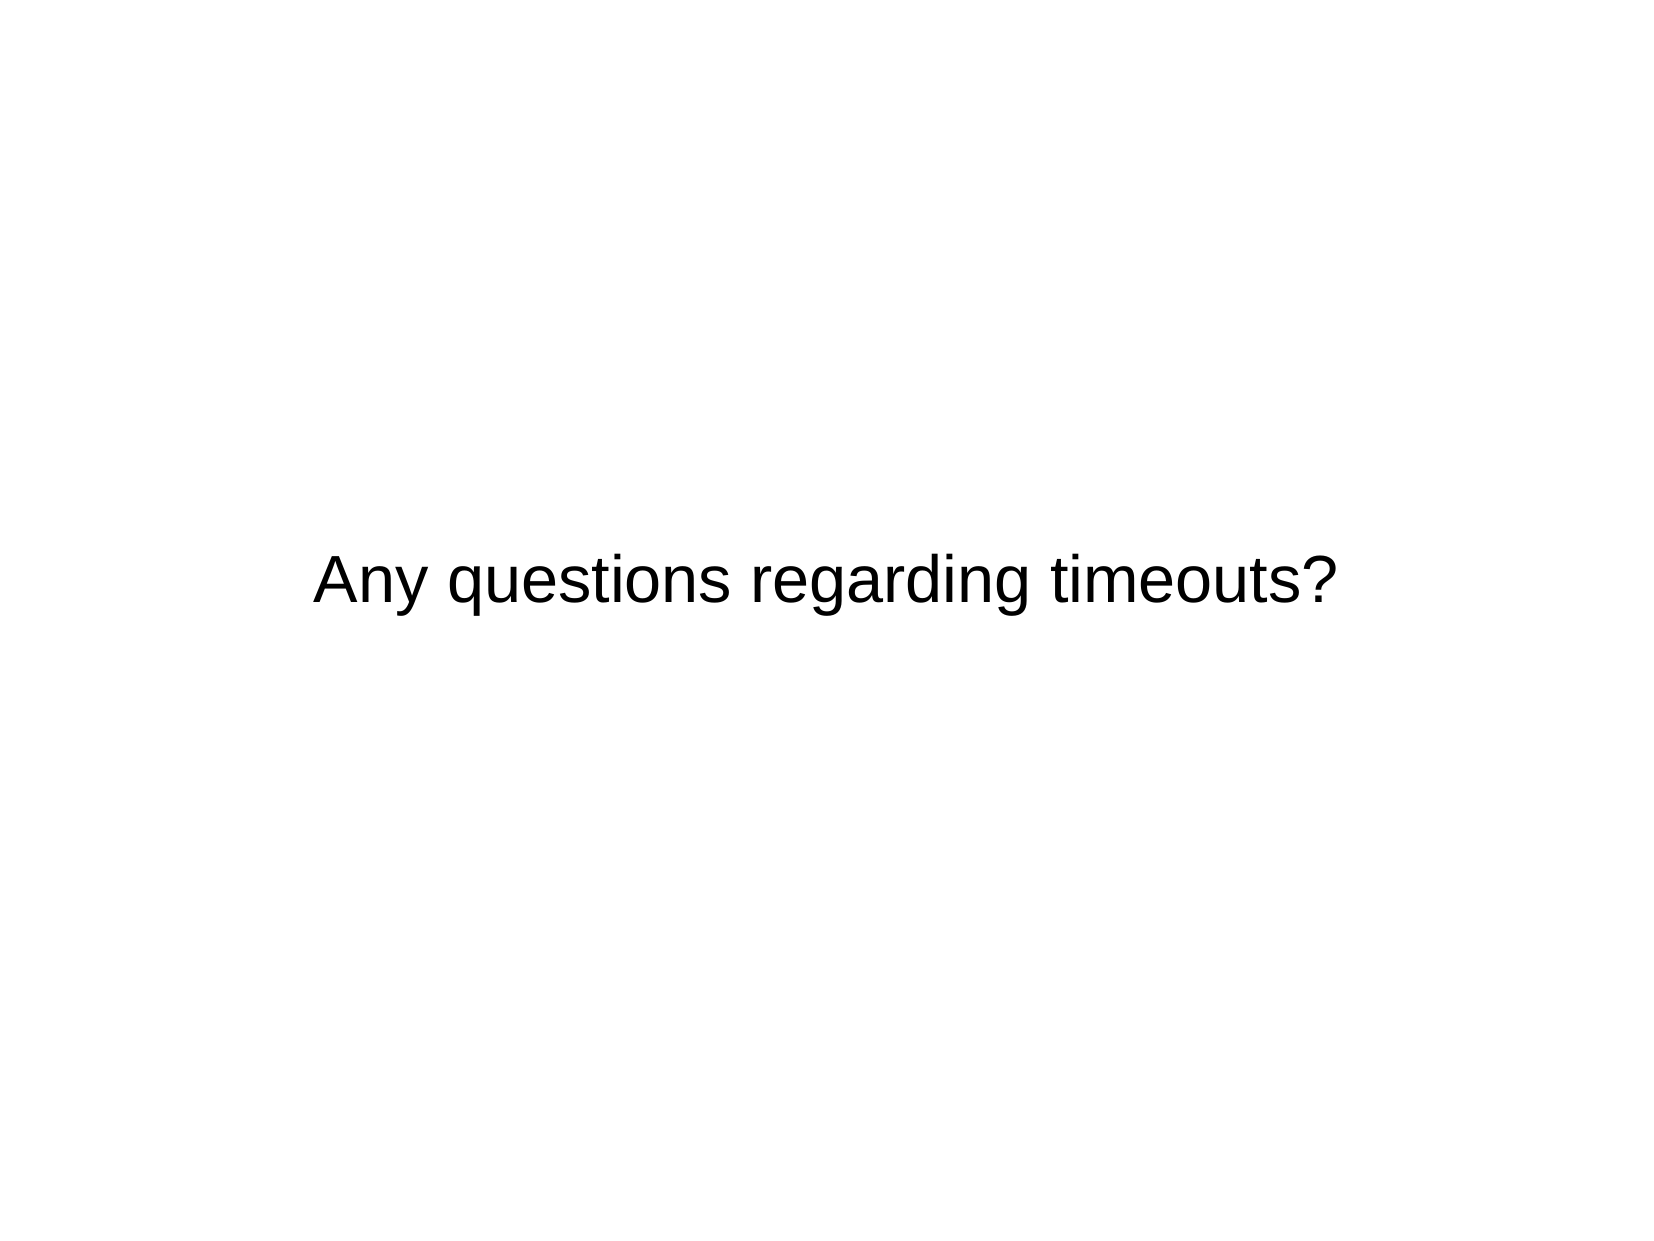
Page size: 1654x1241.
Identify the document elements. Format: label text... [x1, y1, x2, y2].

subtitle Any questions regarding timeouts? [82, 56, 1571, 1102]
